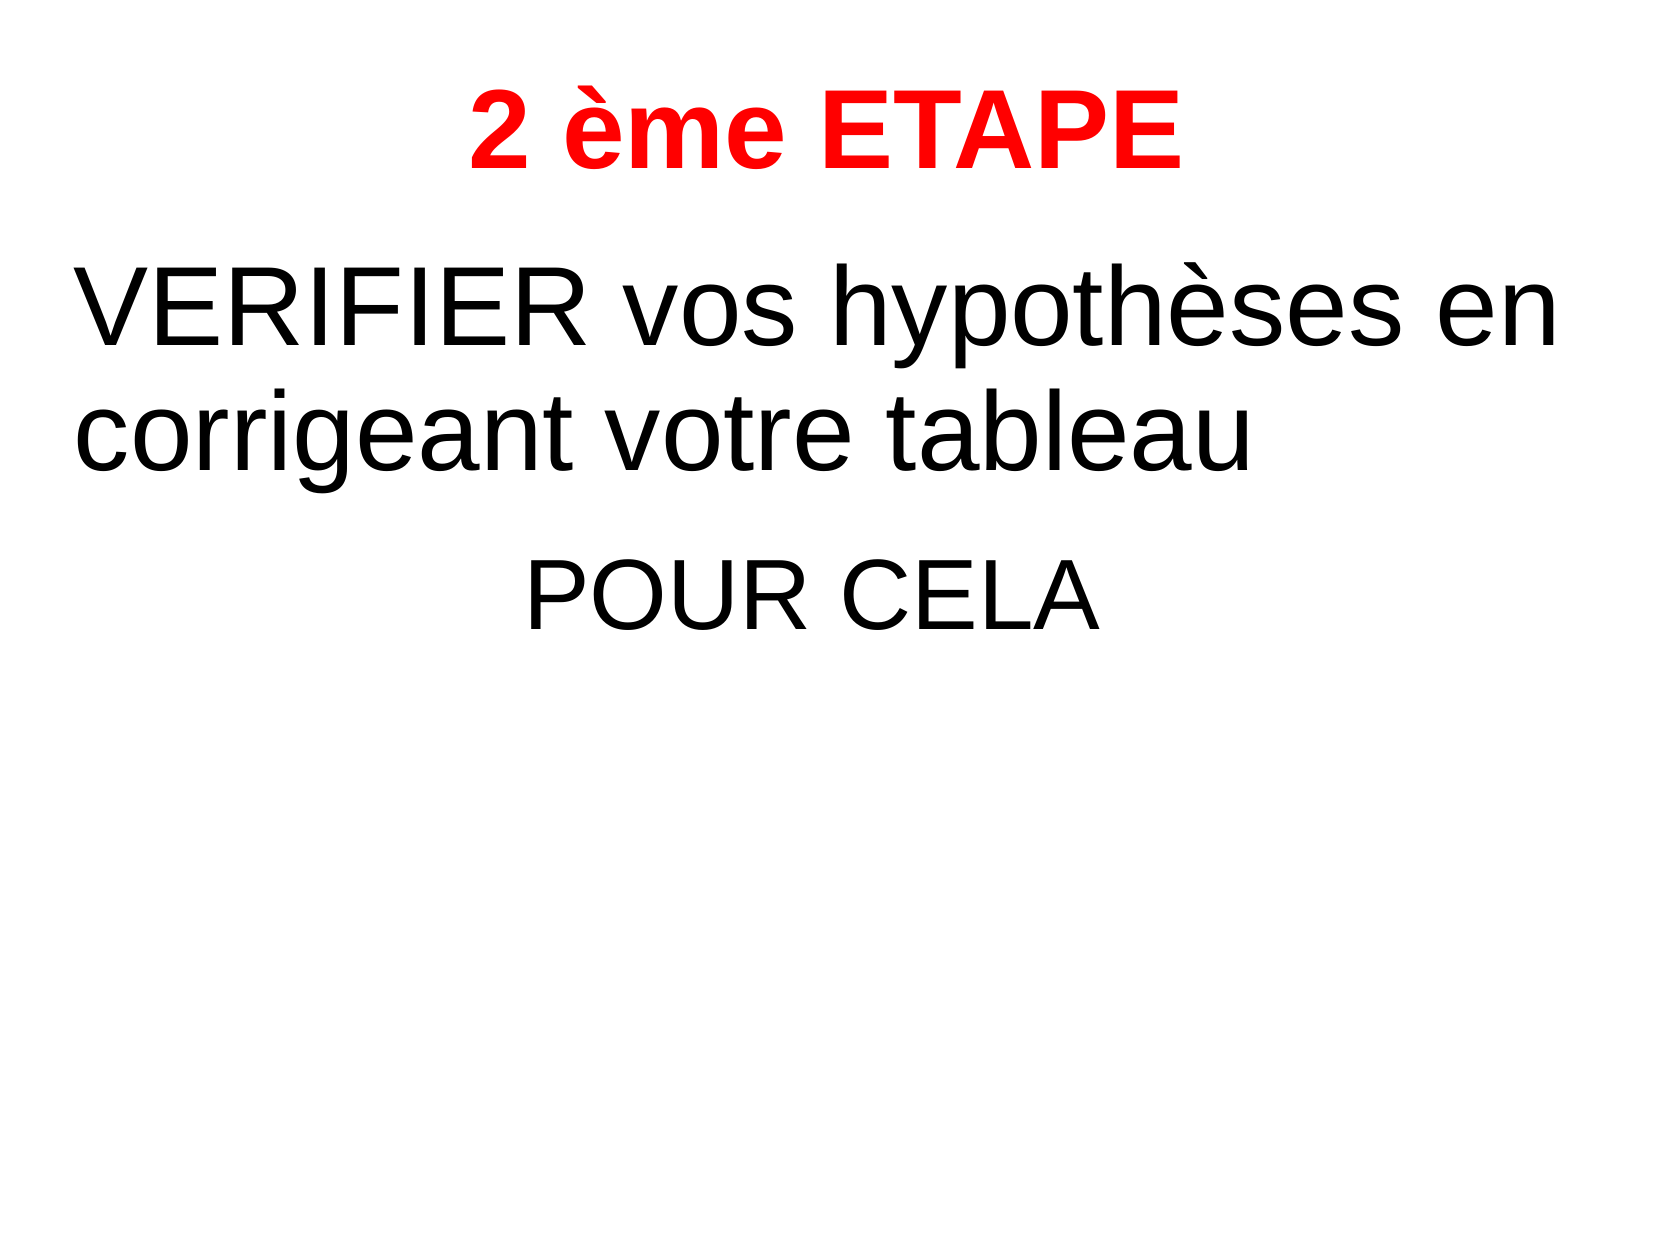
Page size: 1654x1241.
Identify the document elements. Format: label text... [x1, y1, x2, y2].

text_box POUR CELA [442, 531, 1182, 659]
text_box 2 ème ETAPE [29, 59, 1625, 275]
text_box VERIFIER vos hypothèses en corrigeant votre tableau [59, 236, 1625, 503]
